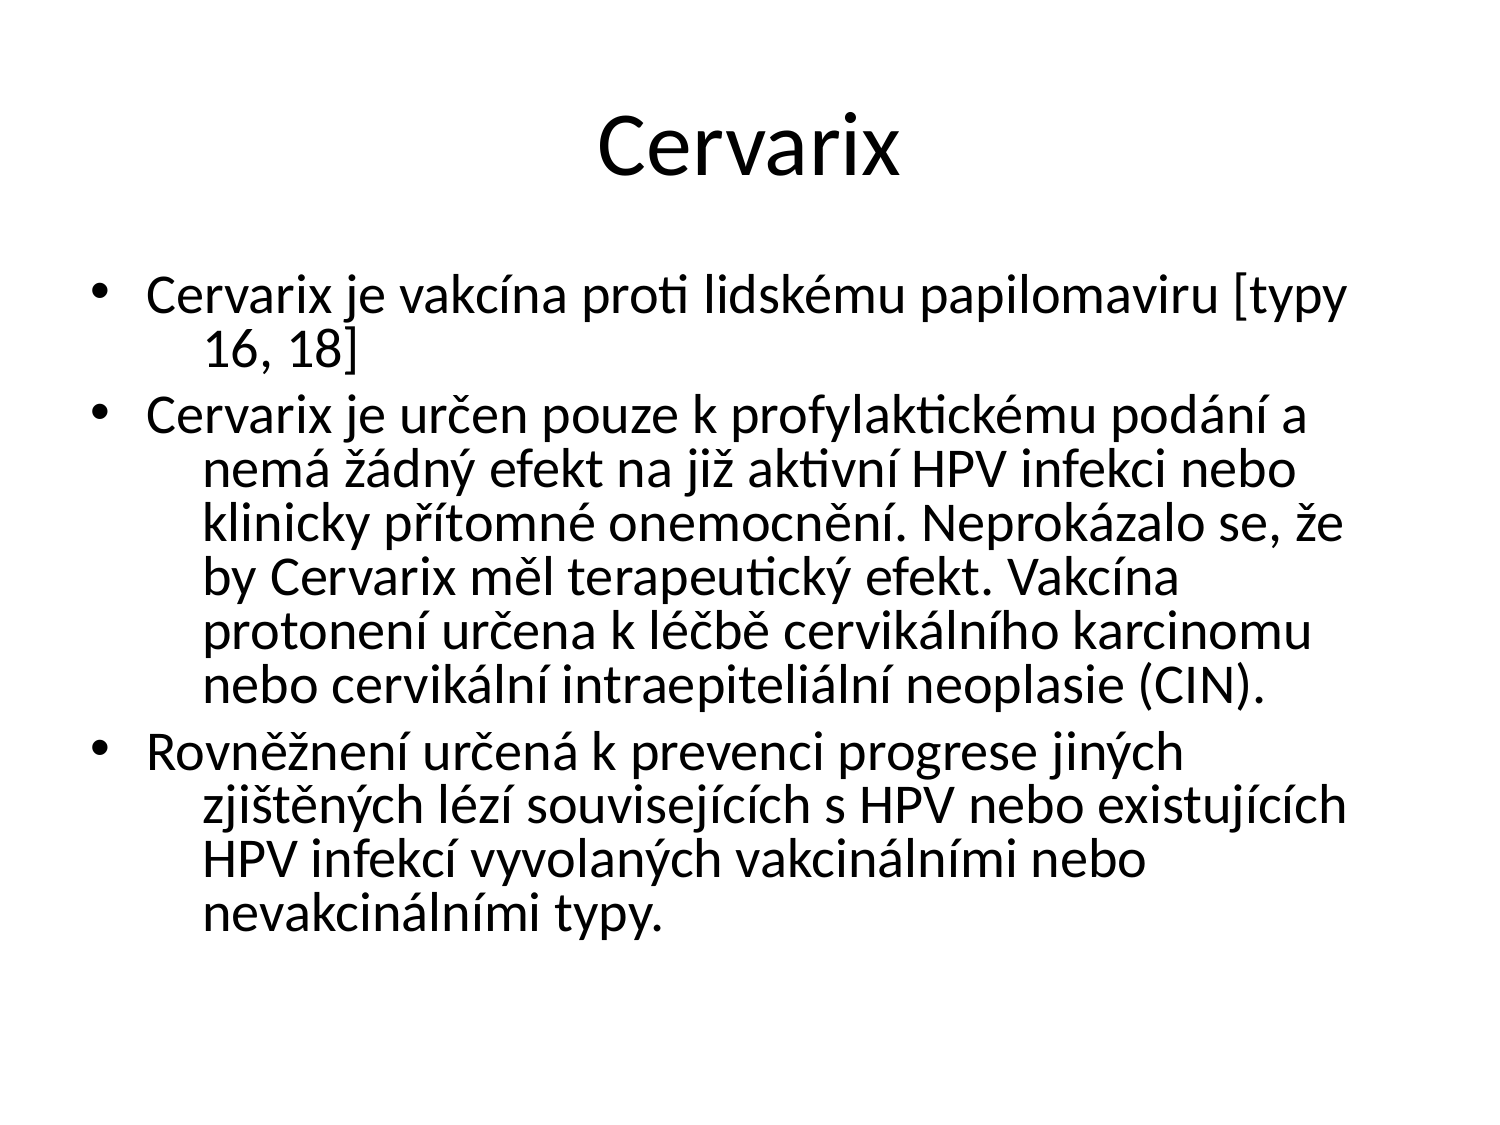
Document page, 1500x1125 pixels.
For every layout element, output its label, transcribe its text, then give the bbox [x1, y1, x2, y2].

list Cervarix je vakcína proti lidskému papilomaviru [typy 16, 18] Cervarix je určen pouze k profylaktickému podání a nemá žádný efekt na již aktivní HPV infekci nebo klinicky přítomné onemocnění. Neprokázalo se, že by Cervarix měl terapeutický efekt. Vakcína protonení určena k léčbě cervikálního karcinomu nebo cervikální intraepiteliální neoplasie (CIN). Rovněžnení určená k prevenci progrese jiných zjištěných lézí souvisejících s HPV nebo existujících HPV infekcí vyvolaných vakcinálními nebo nevakcinálními typy. [75, 262, 1426, 1005]
title Cervarix [75, 45, 1426, 233]
